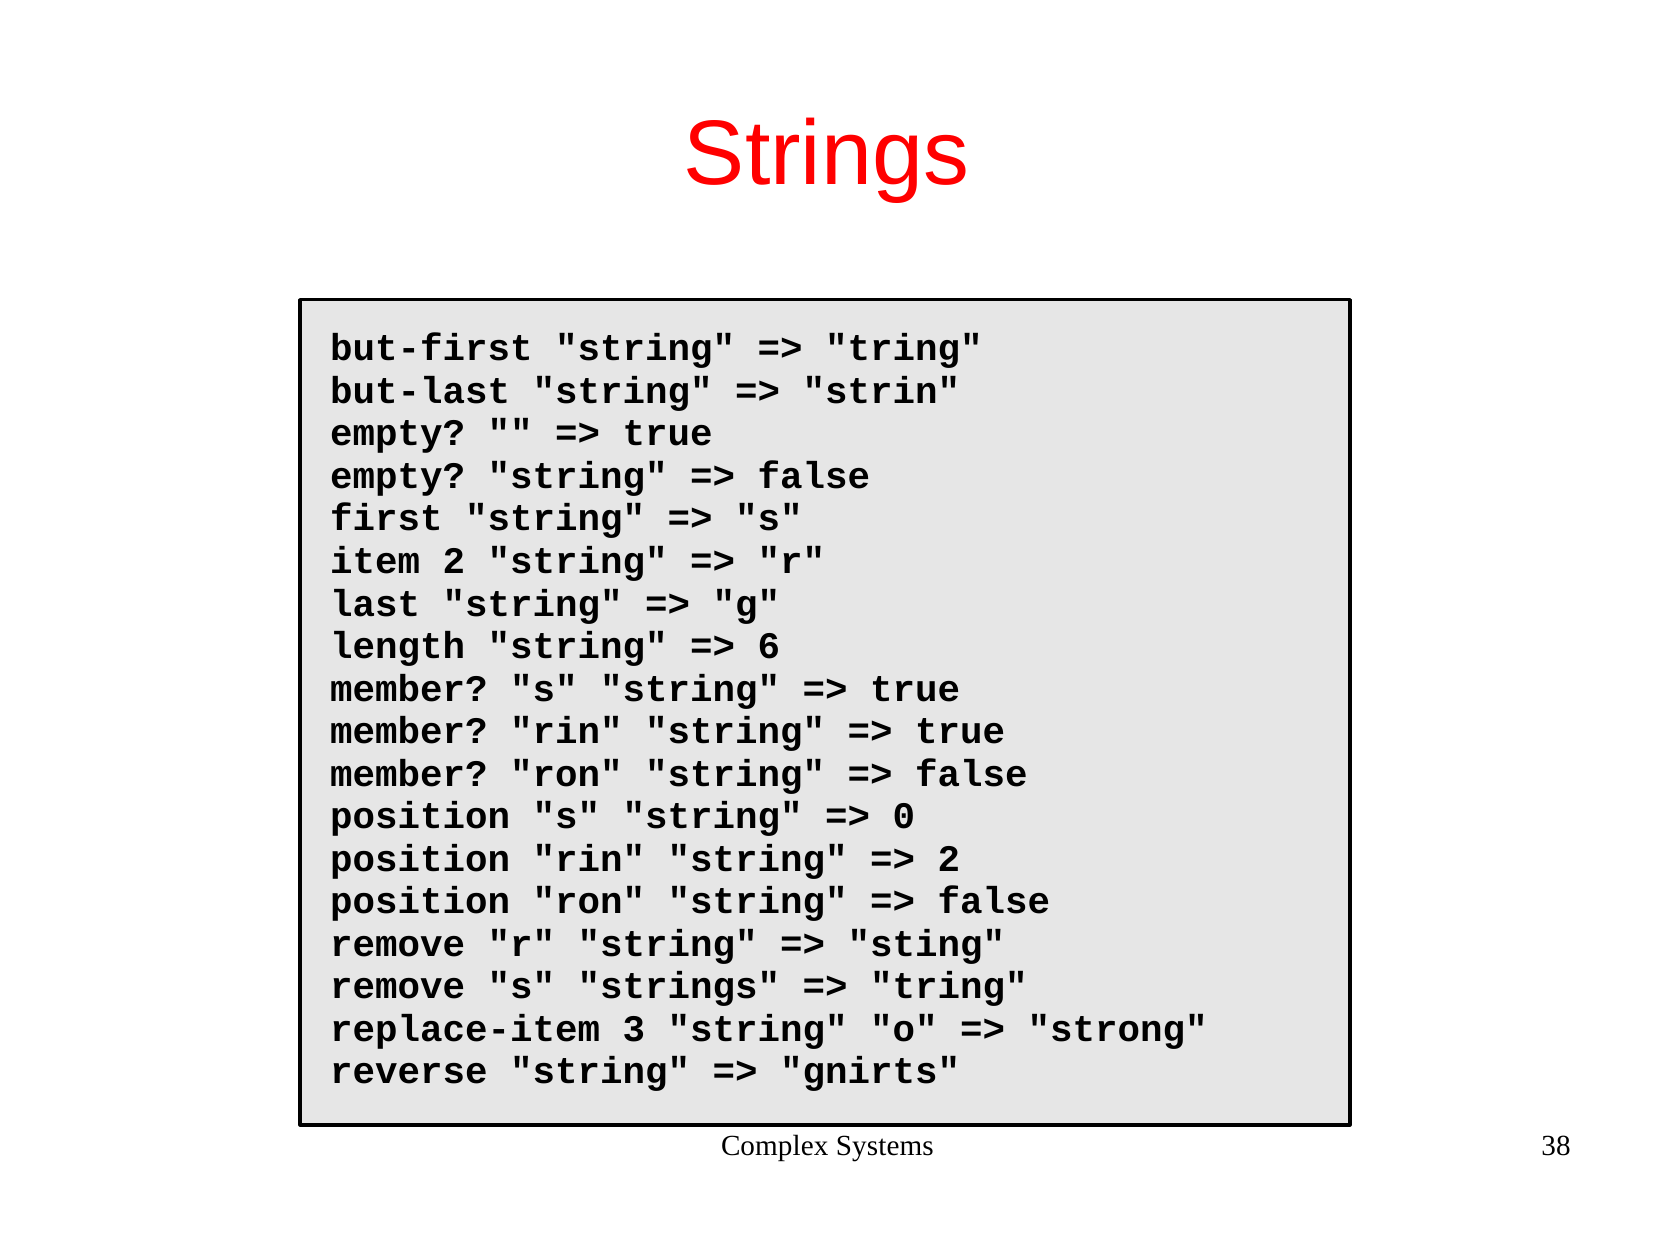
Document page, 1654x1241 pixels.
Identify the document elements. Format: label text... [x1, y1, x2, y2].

title Strings [82, 49, 1571, 257]
text_box but-first "string" => "tring" but-last "string" => "strin" empty? "" => true empty? "string" => false first "string" => "s" item 2 "string" => "r" last "string" => "g" length "string" => 6 member? "s" "string" => true member? "rin" "string" => true member? "ron" "string" => false position "s" "string" => 0 position "rin" "string" => 2 position "ron" "string" => false remove "r" "string" => "sting" remove "s" "strings" => "tring" replace-item 3 "string" "o" => "strong" reverse "string" => "gnirts" [300, 299, 1351, 1126]
